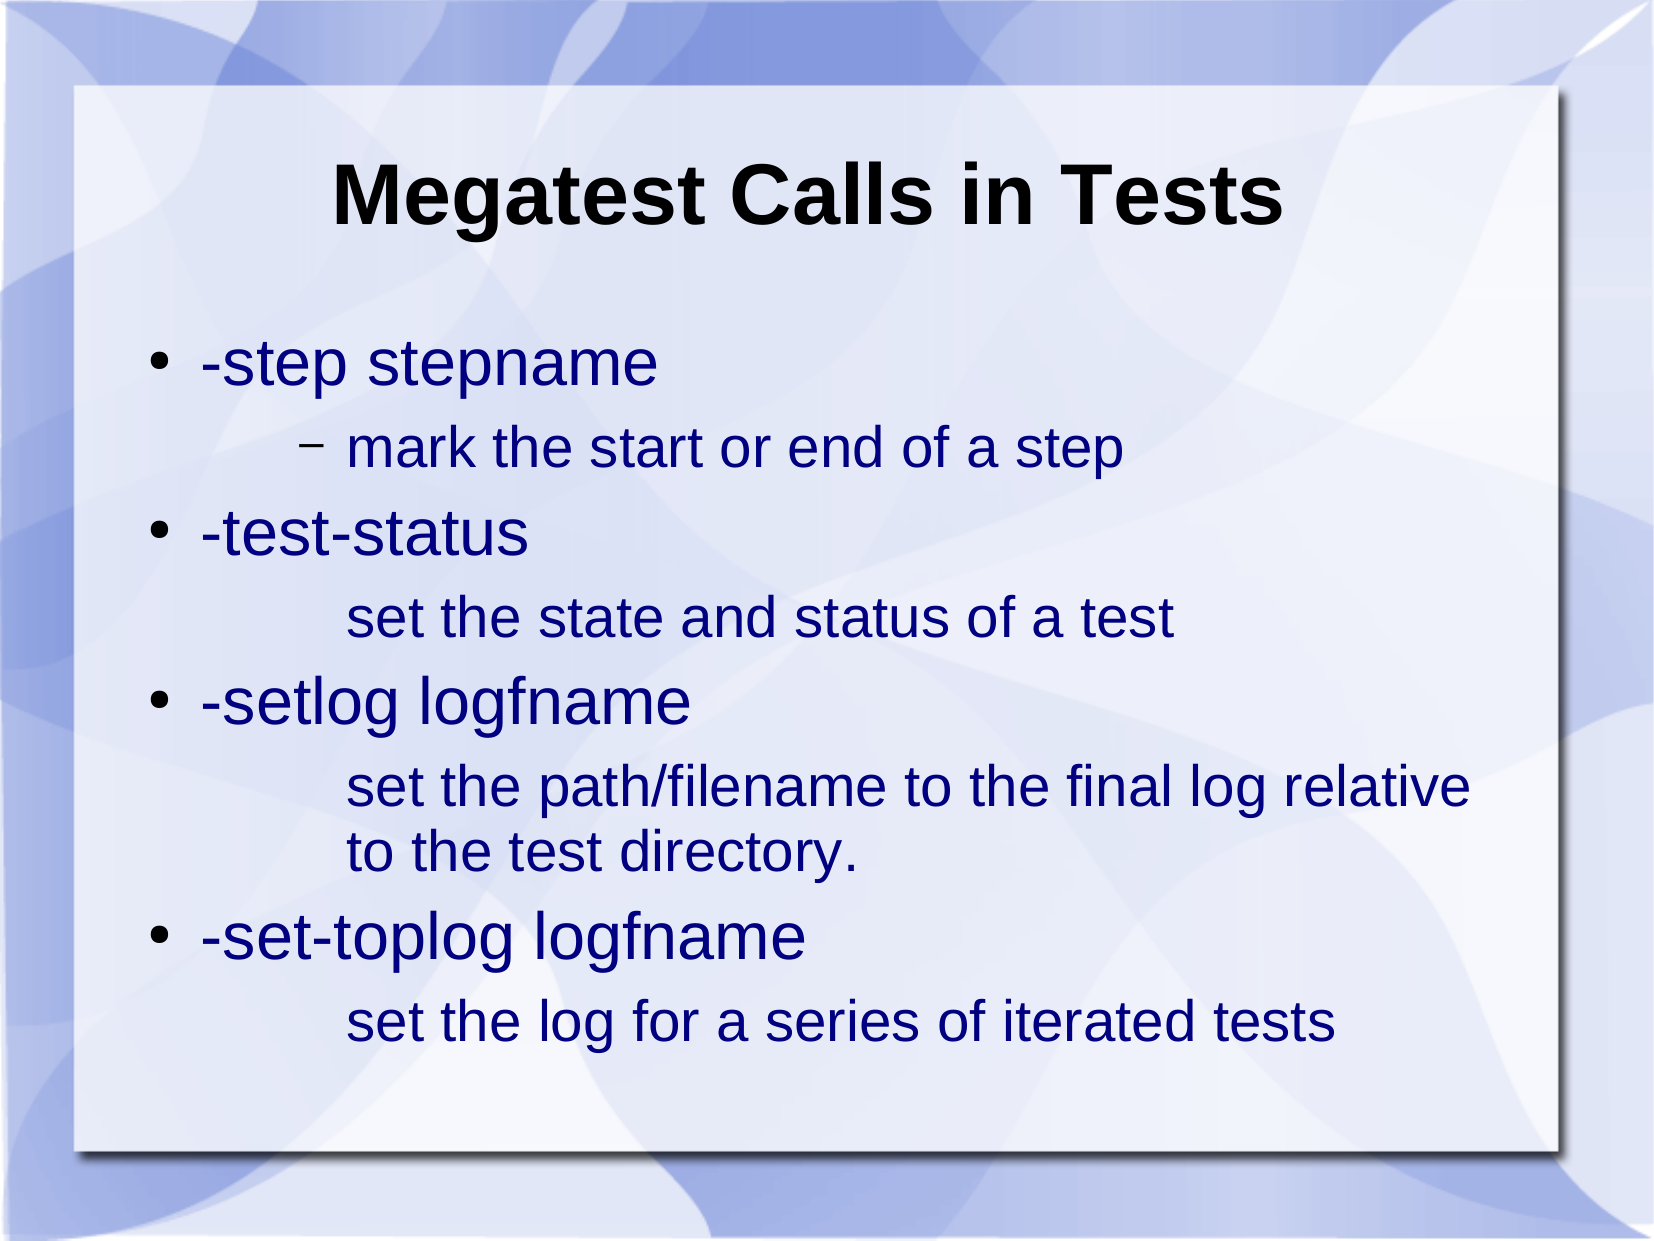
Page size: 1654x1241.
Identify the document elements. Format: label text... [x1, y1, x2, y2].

picture [0, 0, 1654, 1241]
list -step stepname mark the start or end of a step -test-status set the state and status of a test -setlog logfname set the path/filename to the final log relative to the test directory. -set-toplog logfname set the log for a series of iterated tests [129, 324, 1489, 1053]
title Megatest Calls in Tests [82, 90, 1536, 298]
